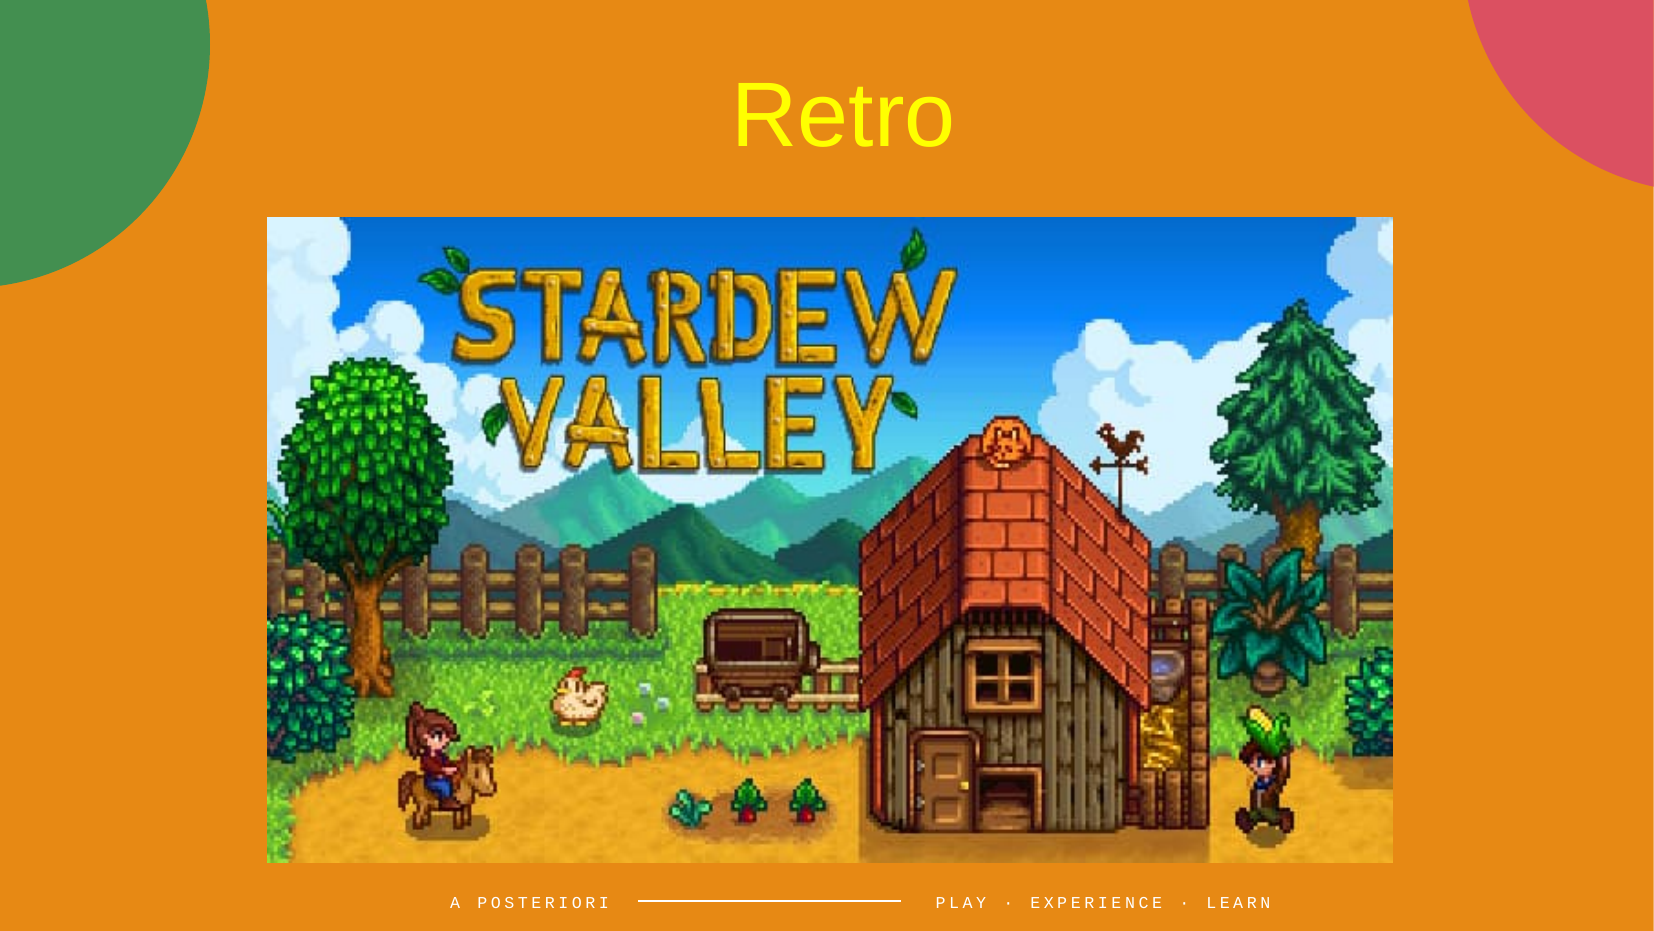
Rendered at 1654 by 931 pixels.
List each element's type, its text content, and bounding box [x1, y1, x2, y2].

picture [267, 217, 1393, 863]
title Retro [187, 37, 1501, 193]
